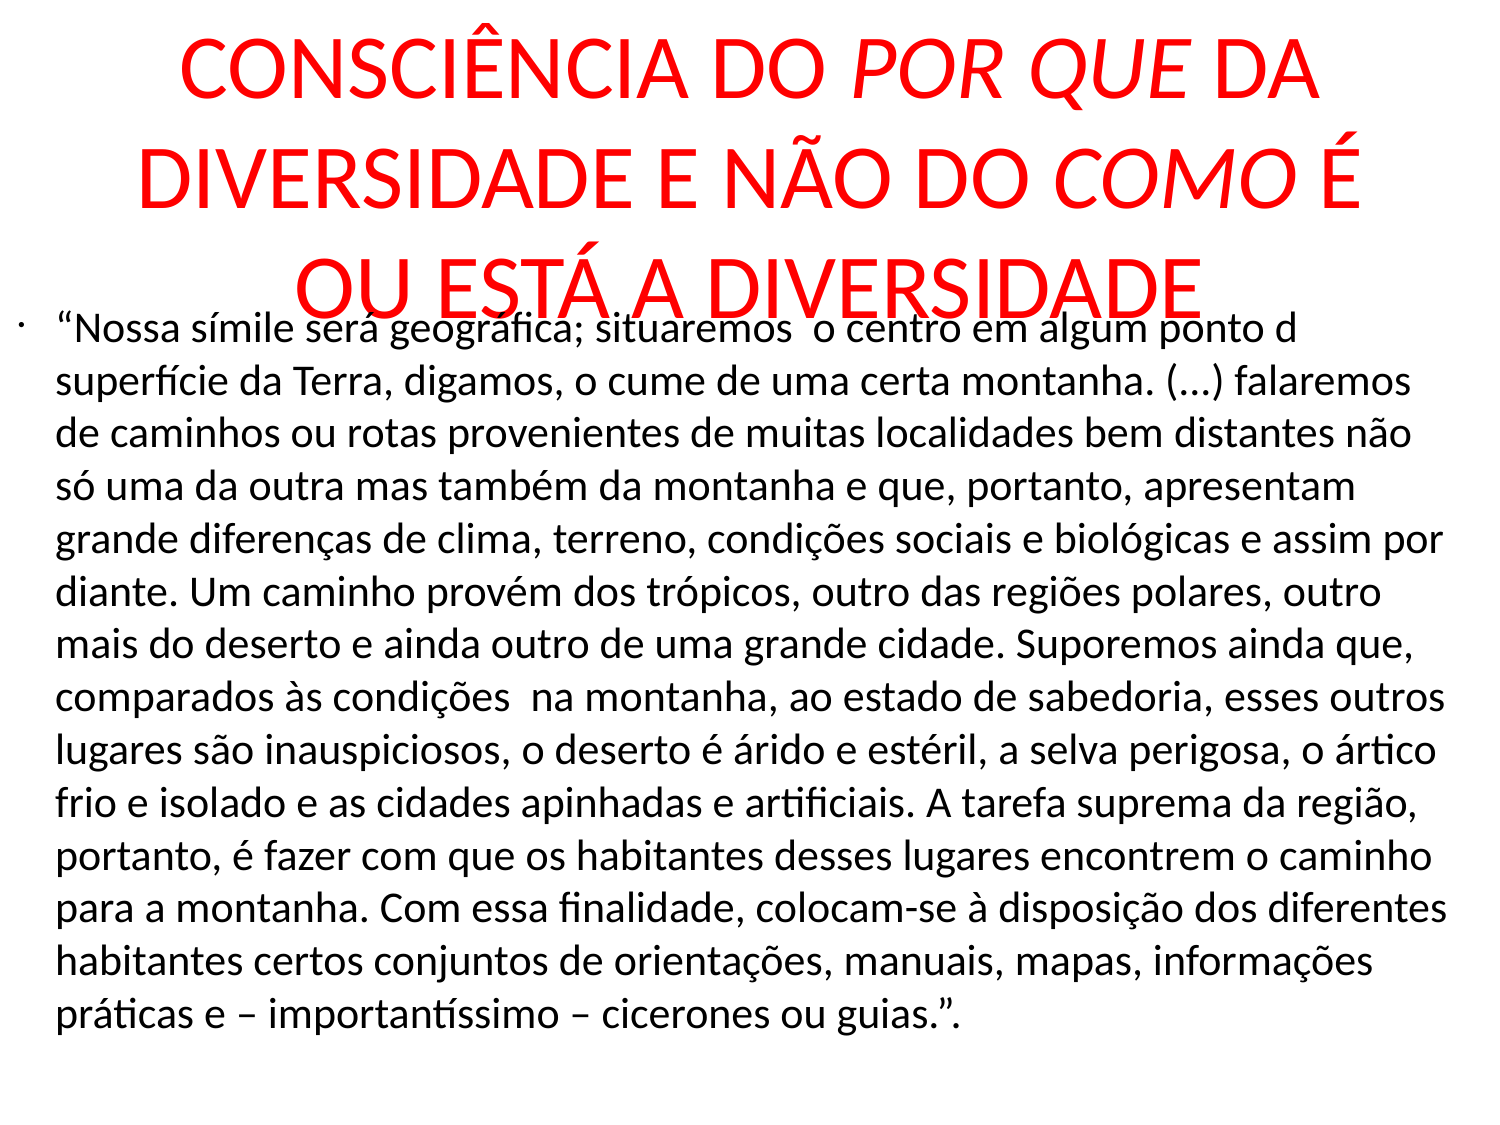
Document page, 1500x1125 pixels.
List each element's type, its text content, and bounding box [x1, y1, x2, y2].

list “Nossa símile será geográfica; situaremos o centro em algum ponto d superfície da Terra, digamos, o cume de uma certa montanha. (...) falaremos de caminhos ou rotas provenientes de muitas localidades bem distantes não só uma da outra mas também da montanha e que, portanto, apresentam grande diferenças de clima, terreno, condições sociais e biológicas e assim por diante. Um caminho provém dos trópicos, outro das regiões polares, outro mais do deserto e ainda outro de uma grande cidade. Suporemos ainda que, comparados às condições na montanha, ao estado de sabedoria, esses outros lugares são inauspiciosos, o deserto é árido e estéril, a selva perigosa, o ártico frio e isolado e as cidades apinhadas e artificiais. A tarefa suprema da região, portanto, é fazer com que os habitantes desses lugares encontrem o caminho para a montanha. Com essa finalidade, colocam-se à disposição dos diferentes habitantes certos conjuntos de orientações, manuais, mapas, informações práticas e – importantíssimo – cicerones ou guias.”. [3, 290, 1469, 1106]
title CONSCIÊNCIA DO POR QUE DA DIVERSIDADE E NÃO DO COMO É OU ESTÁ A DIVERSIDADE [75, 0, 1425, 268]
